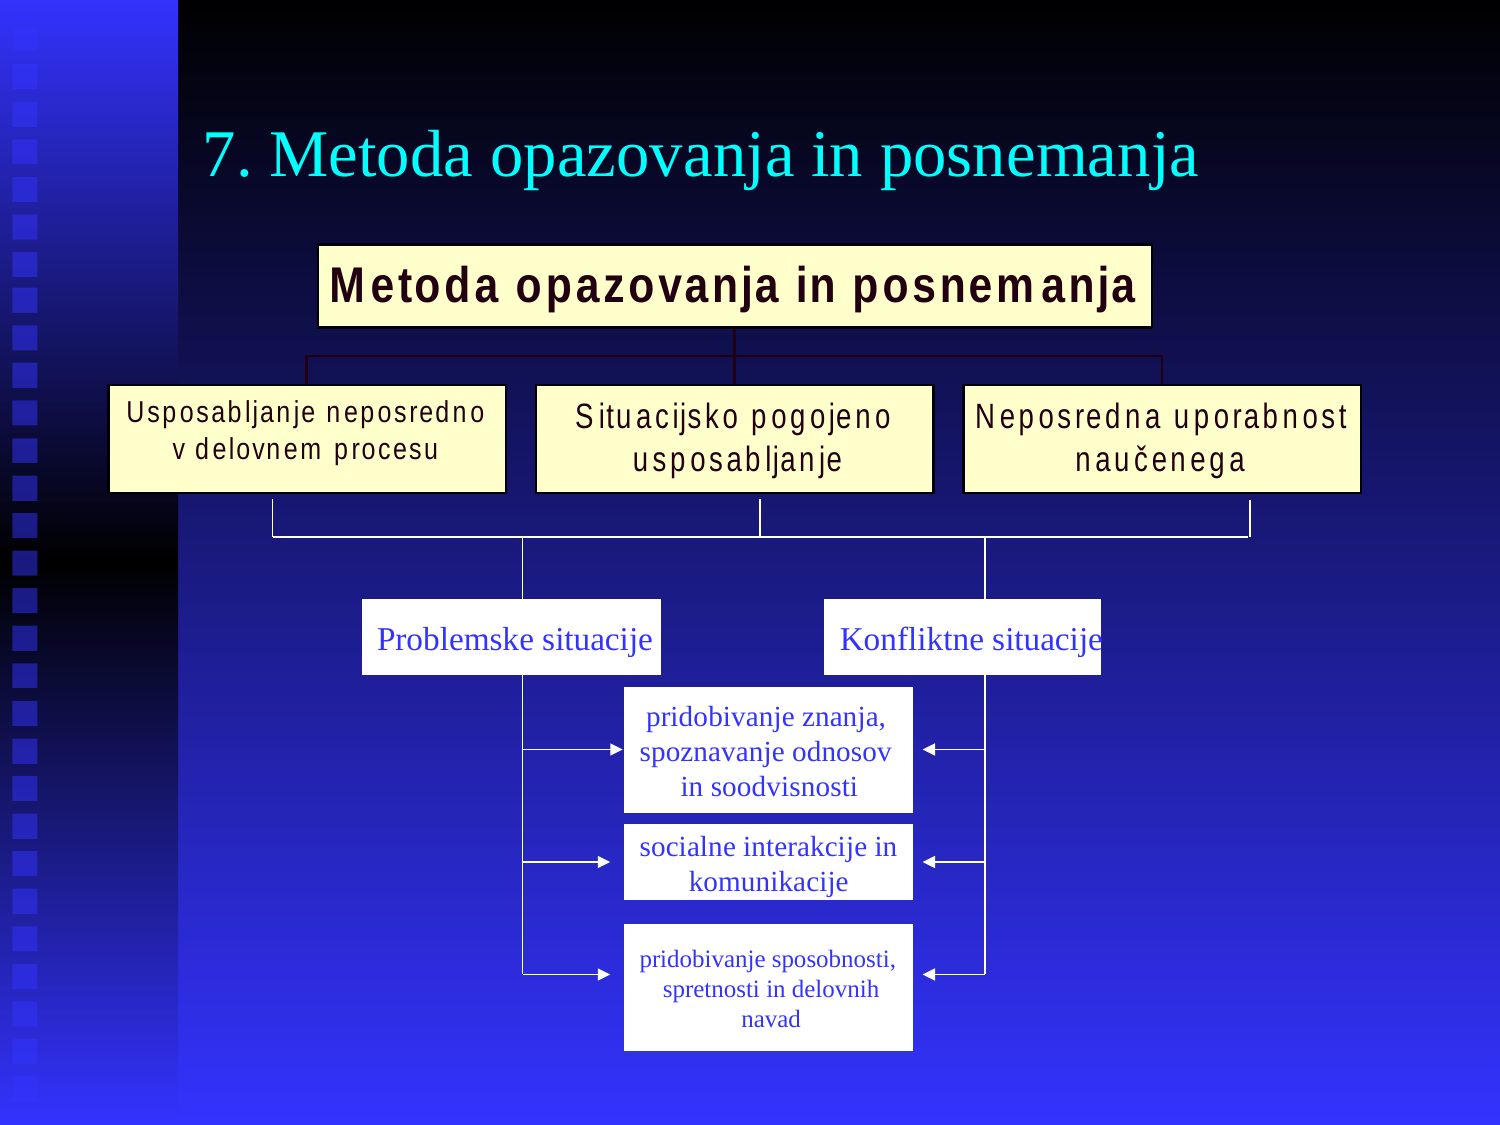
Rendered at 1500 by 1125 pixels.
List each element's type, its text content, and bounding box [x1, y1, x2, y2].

text_box socialne interakcije in komunikacije [624, 824, 913, 900]
chart [103, 239, 1367, 498]
title 7. Metoda opazovanja in posnemanja [187, 99, 1463, 201]
text_box pridobivanje znanja, spoznavanje odnosov in soodvisnosti [624, 687, 913, 813]
text_box Problemske situacije [362, 599, 661, 675]
text_box pridobivanje sposobnosti, spretnosti in delovnih navad [624, 924, 913, 1050]
text_box Konfliktne situacije [824, 599, 1100, 675]
